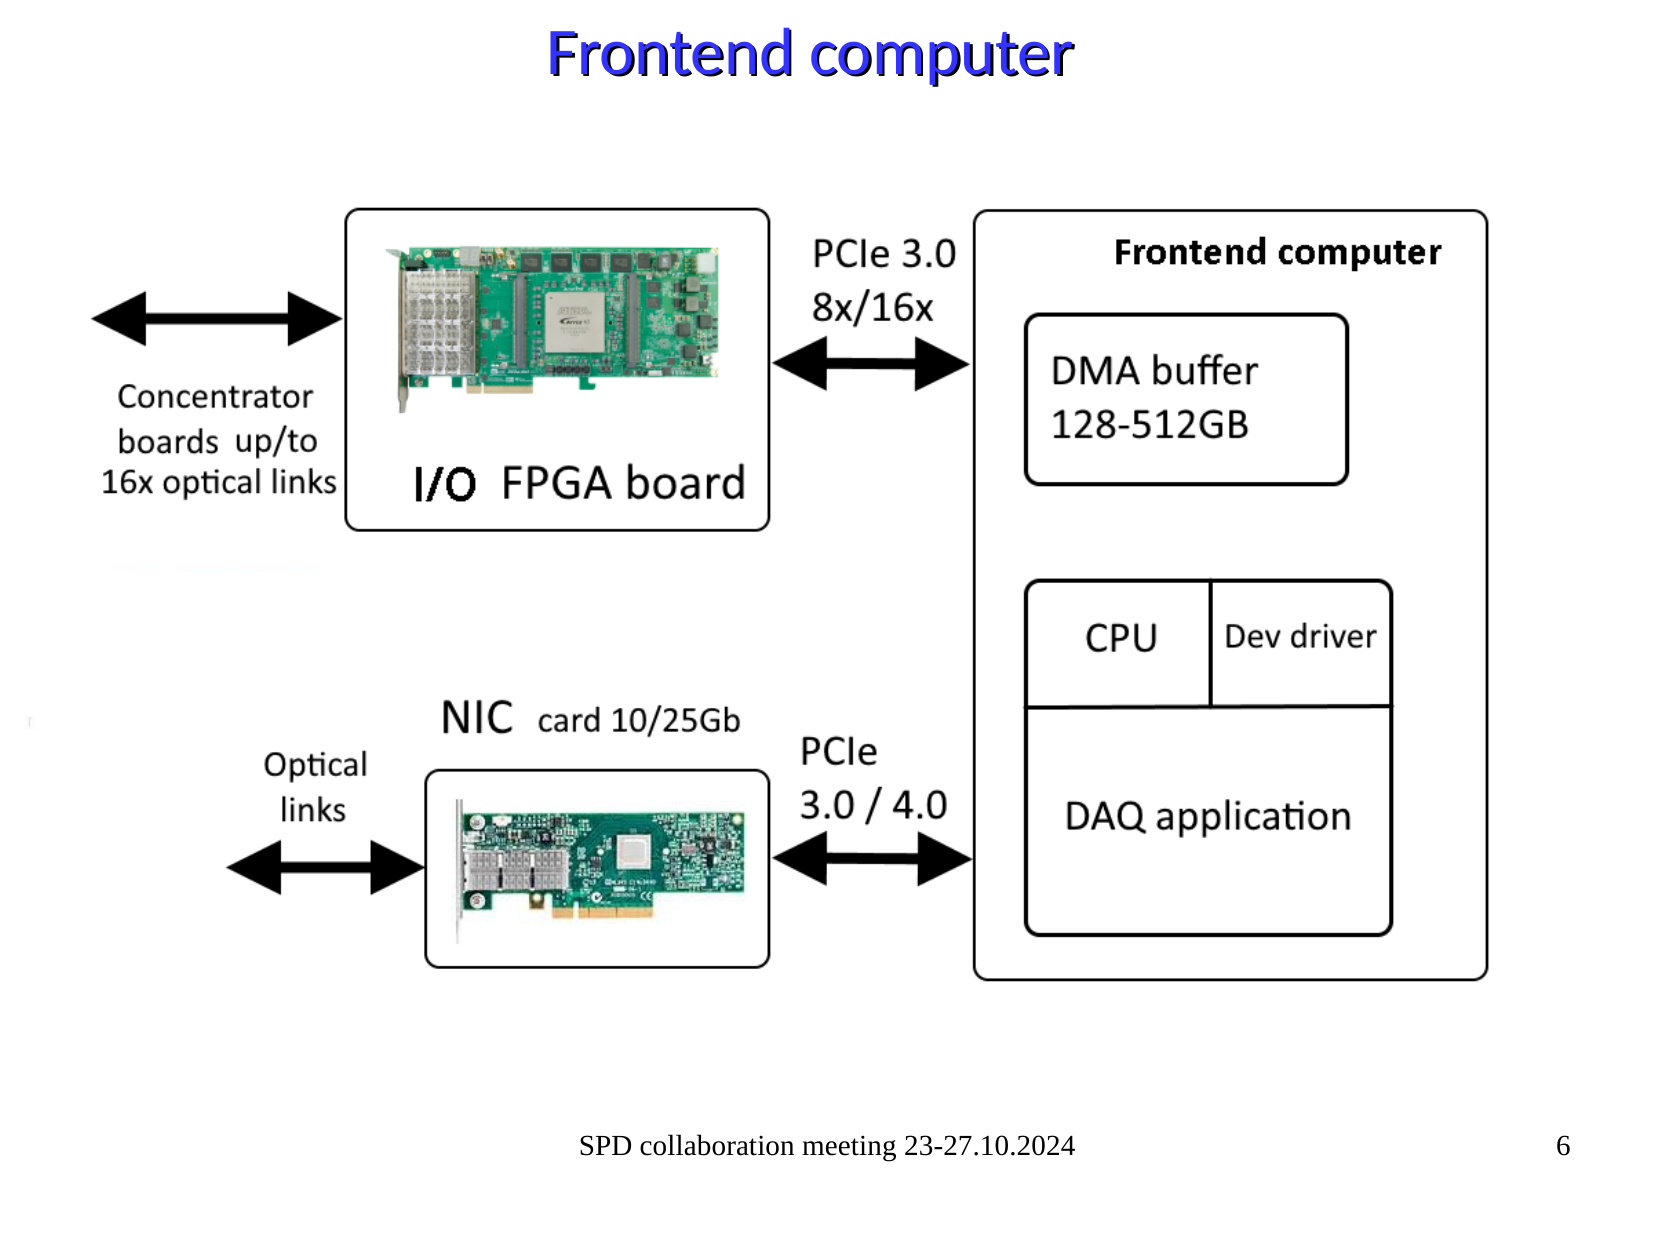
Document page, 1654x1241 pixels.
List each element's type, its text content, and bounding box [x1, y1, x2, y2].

picture [0, 88, 1654, 1122]
text_box Frontend computer [531, 0, 1123, 88]
